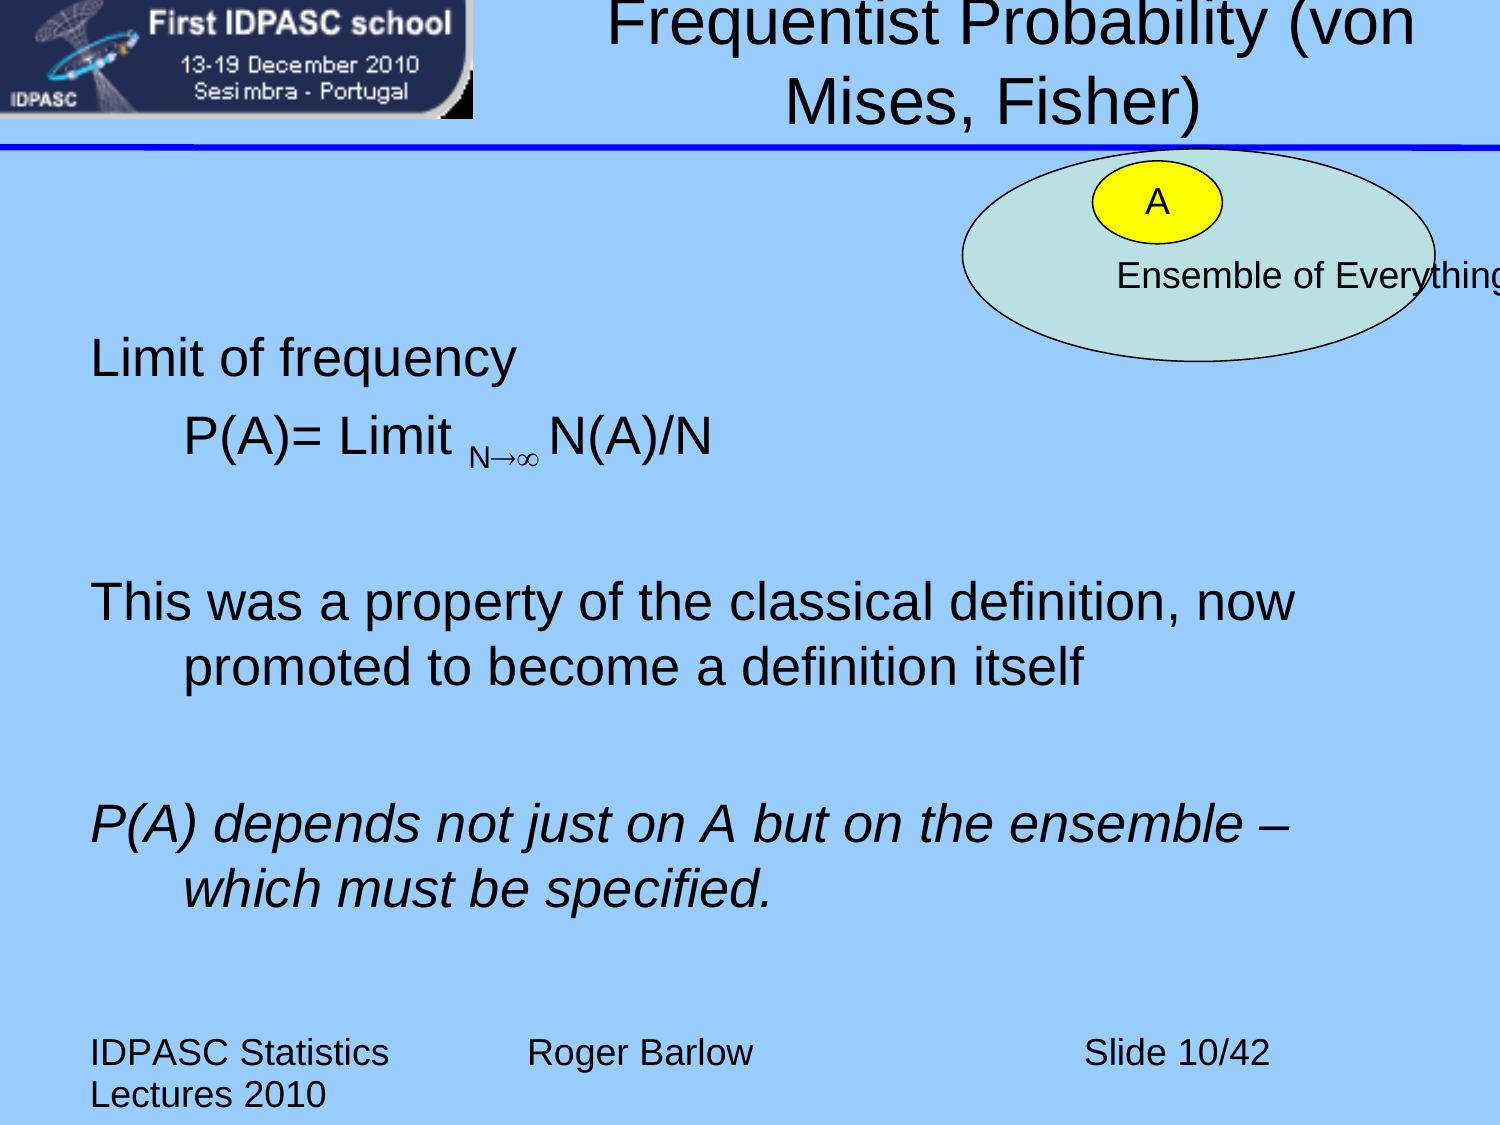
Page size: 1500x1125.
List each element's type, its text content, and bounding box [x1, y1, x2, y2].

text_box A [1092, 160, 1223, 244]
picture [0, 0, 473, 119]
text_box Ensemble of Everything [962, 148, 1435, 362]
title Frequentist Probability (von Mises, Fisher) [501, 0, 1500, 214]
text_box Limit of frequency P(A)= Limit N N(A)/N This was a property of the classical definition, now promoted to become a definition itself P(A) depends not just on A but on the ensemble – which must be specified. [75, 314, 1426, 1084]
